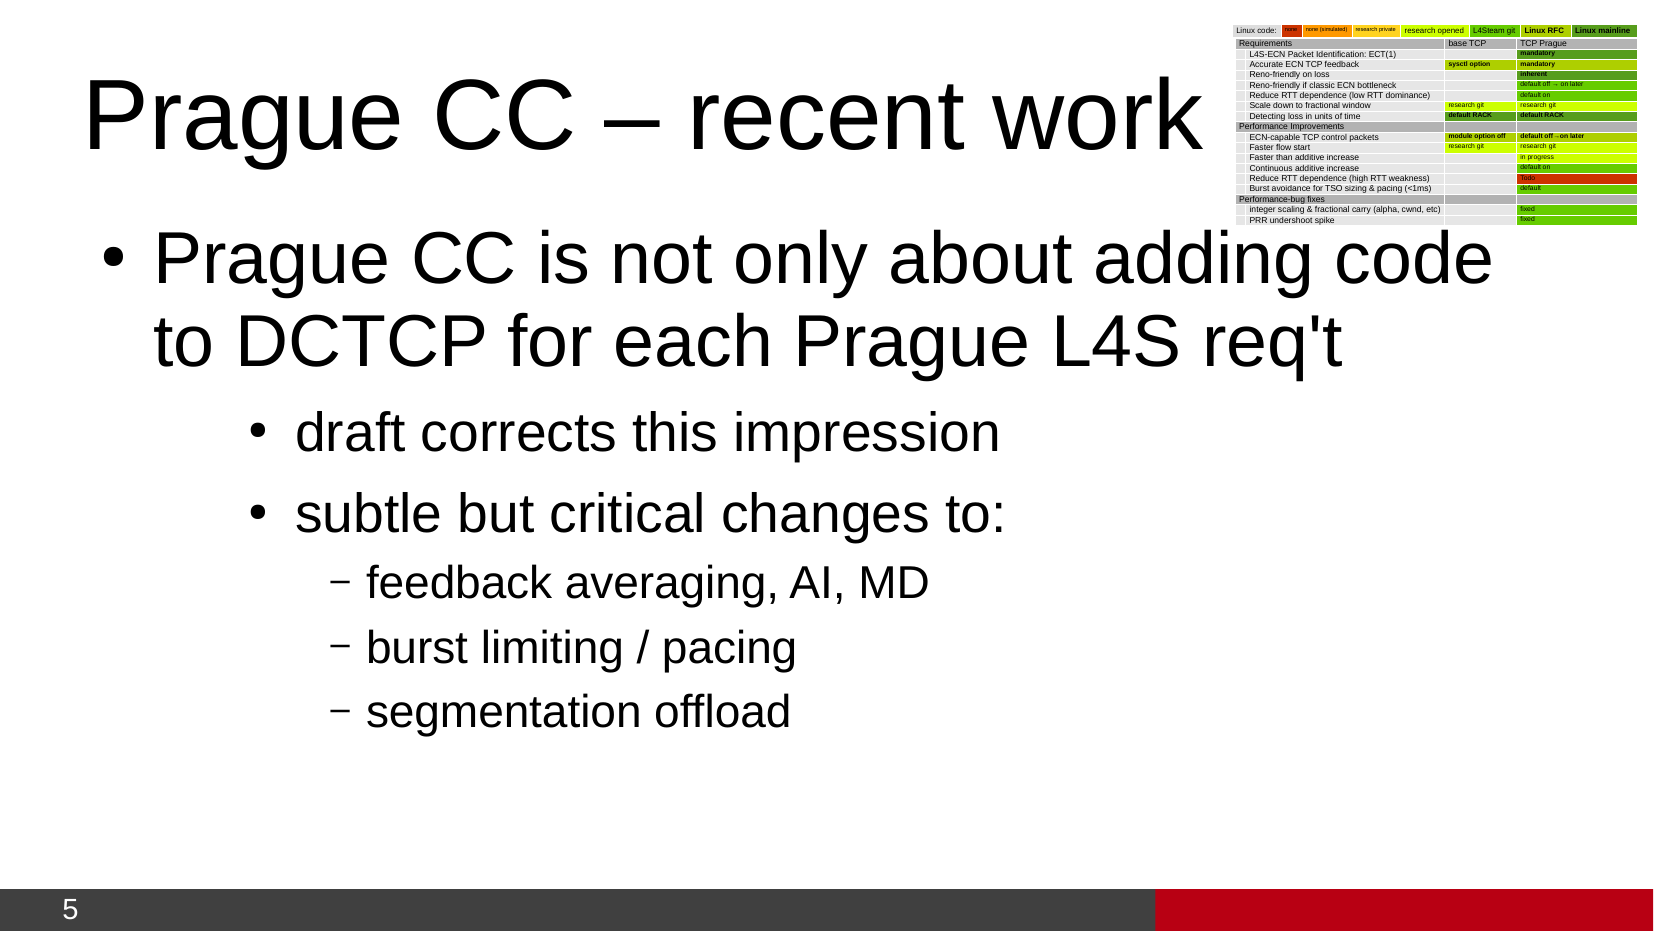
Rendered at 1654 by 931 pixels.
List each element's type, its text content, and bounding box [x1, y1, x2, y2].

picture [1232, 24, 1638, 226]
list Prague CC is not only about adding code to DCTCP for each Prague L4S req't draft corrects this impression subtle but critical changes to: feedback averaging, AI, MD burst limiting / pacing segmentation offload [82, 217, 1571, 757]
title Prague CC – recent work [82, 37, 1232, 193]
